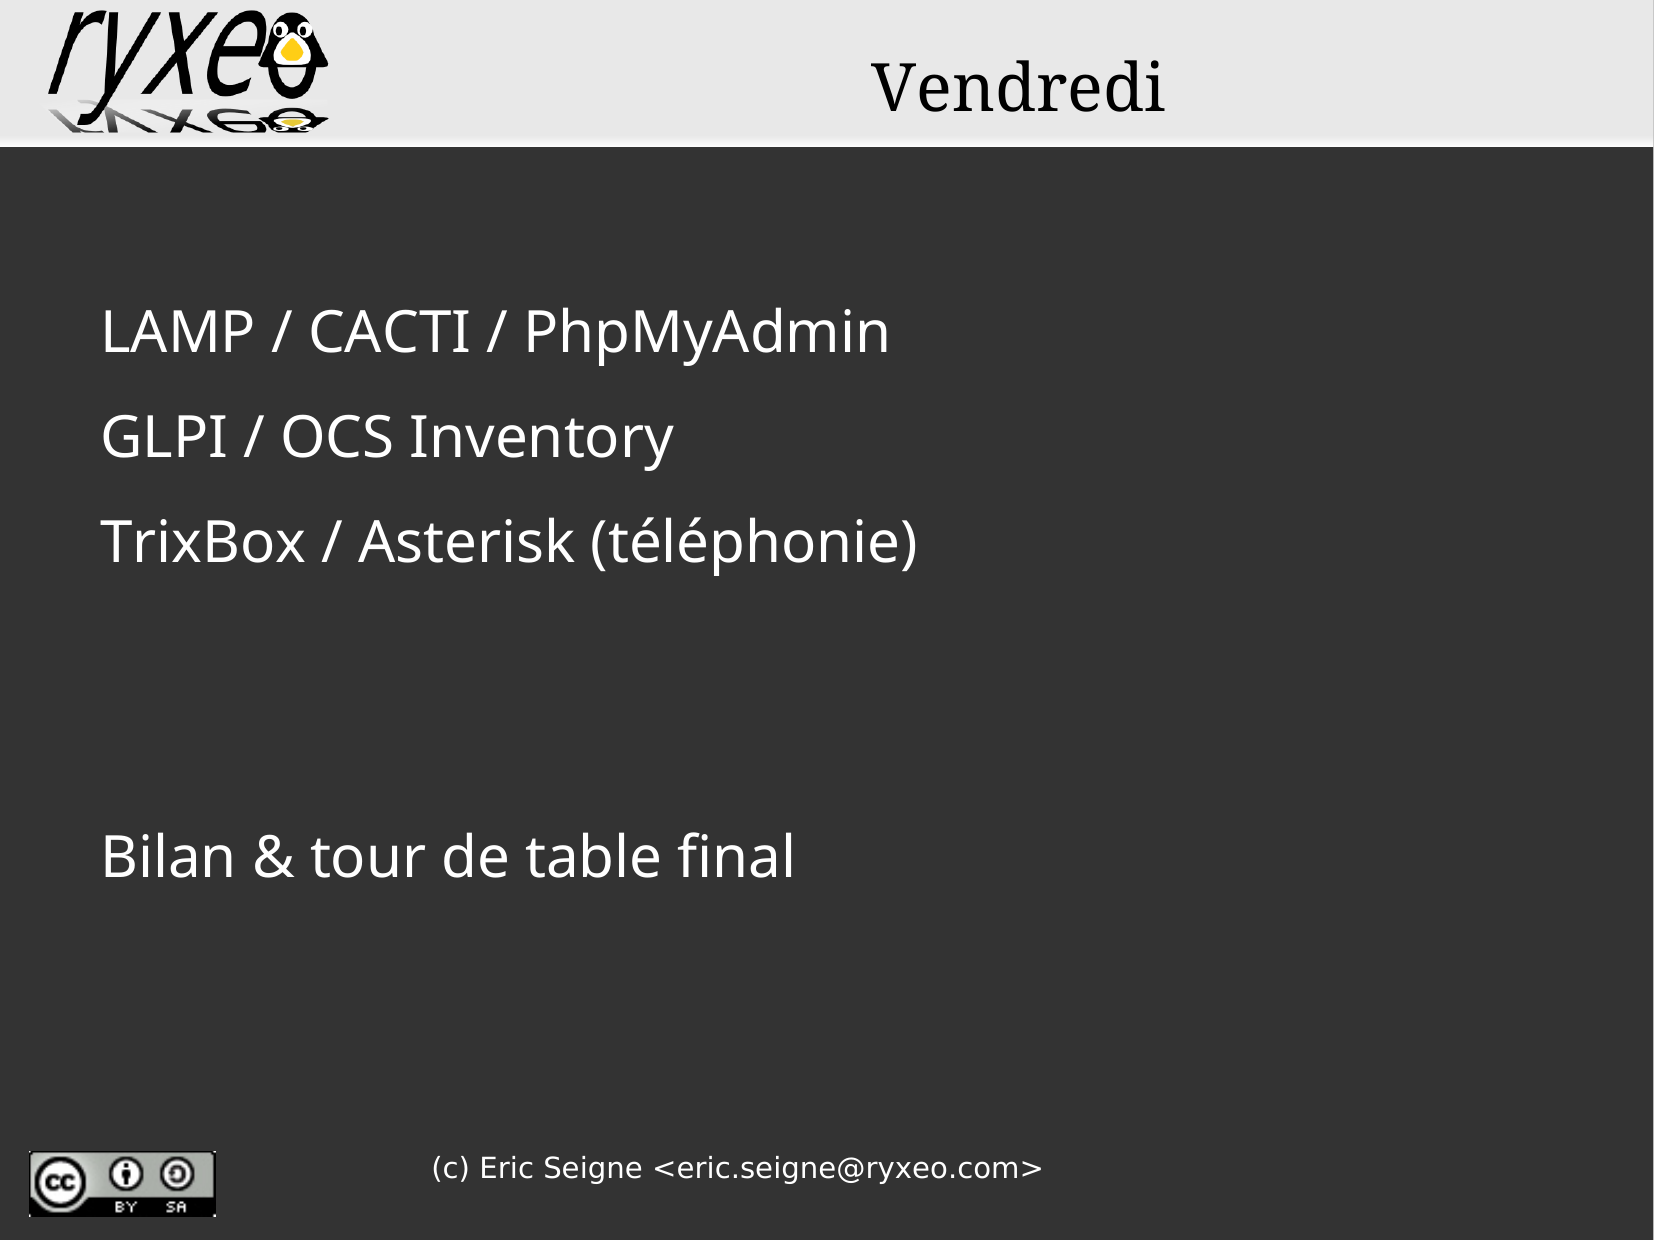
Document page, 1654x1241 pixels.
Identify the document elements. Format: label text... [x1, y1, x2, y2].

list LAMP / CACTI / PhpMyAdmin GLPI / OCS Inventory TrixBox / Asterisk (téléphonie) Bilan & tour de table final [82, 290, 1571, 1094]
picture [29, 1151, 216, 1217]
title Vendredi [442, 29, 1595, 142]
picture [0, 0, 1654, 147]
